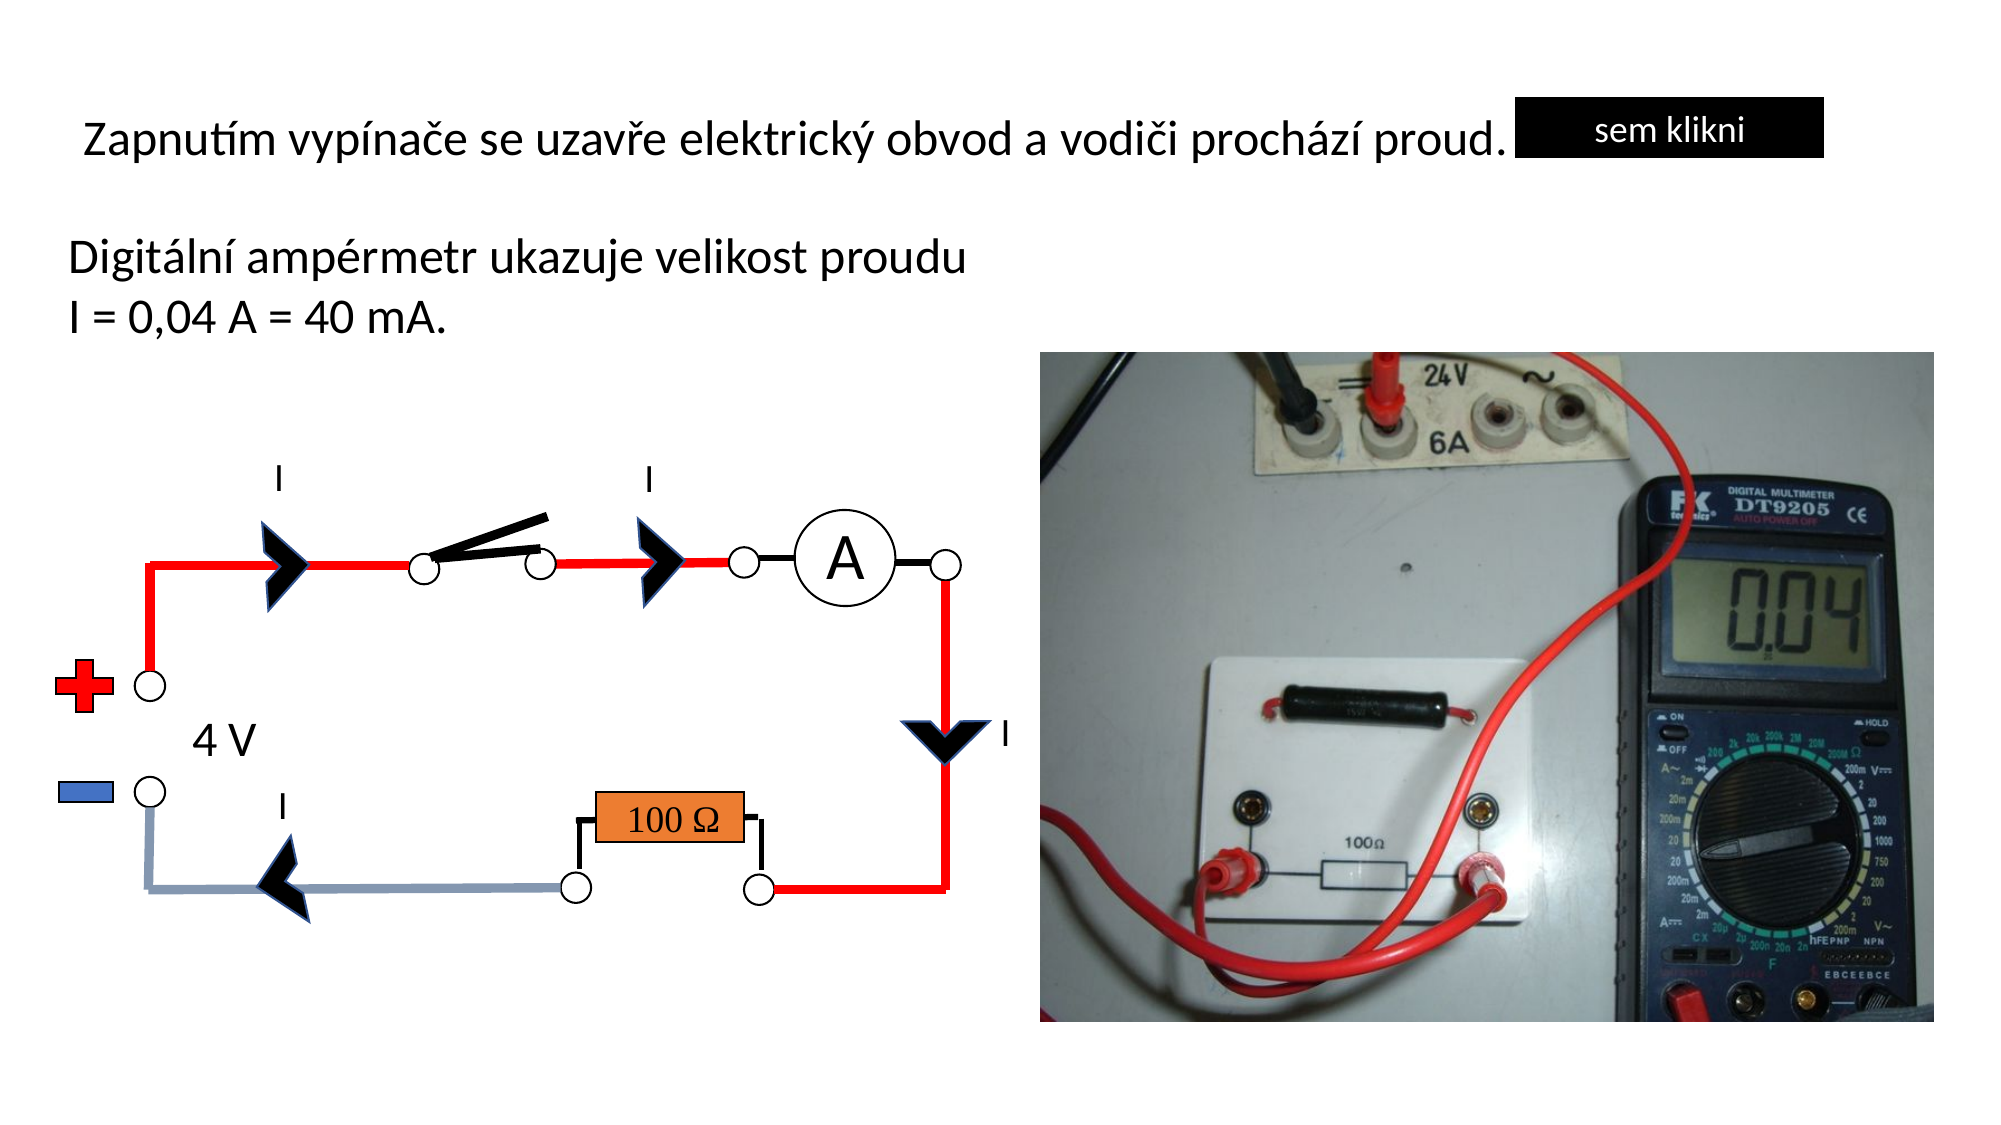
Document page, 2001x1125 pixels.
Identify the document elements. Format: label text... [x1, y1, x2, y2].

text_box [743, 874, 774, 905]
text_box [728, 547, 760, 578]
text_box 100 Ω [612, 787, 736, 848]
text_box sem klikni [1516, 97, 1824, 157]
text_box [55, 659, 113, 712]
text_box I [629, 447, 670, 508]
text_box A [811, 505, 880, 521]
text_box Digitální ampérmetr ukazuje velikost proudu I = 0,04 A = 40 mA. [53, 215, 983, 351]
text_box [561, 872, 592, 903]
text_box [596, 791, 612, 843]
text_box [901, 721, 985, 766]
text_box I [262, 774, 304, 835]
text_box [930, 549, 961, 581]
text_box [256, 835, 310, 922]
text_box 4 V [177, 699, 273, 775]
text_box [134, 776, 166, 807]
picture [1040, 352, 1934, 1022]
text_box [59, 782, 113, 802]
text_box [637, 518, 686, 607]
text_box [262, 522, 310, 611]
text_box [525, 548, 556, 580]
text_box A [811, 512, 880, 601]
text_box I [985, 701, 1026, 761]
text_box I [259, 446, 300, 507]
text_box A [872, 596, 880, 601]
text_box [408, 553, 440, 585]
text_box [134, 671, 166, 702]
text_box [736, 791, 744, 843]
text_box Zapnutím vypínače se uzavře elektrický obvod a vodiči prochází proud. [69, 97, 1524, 173]
